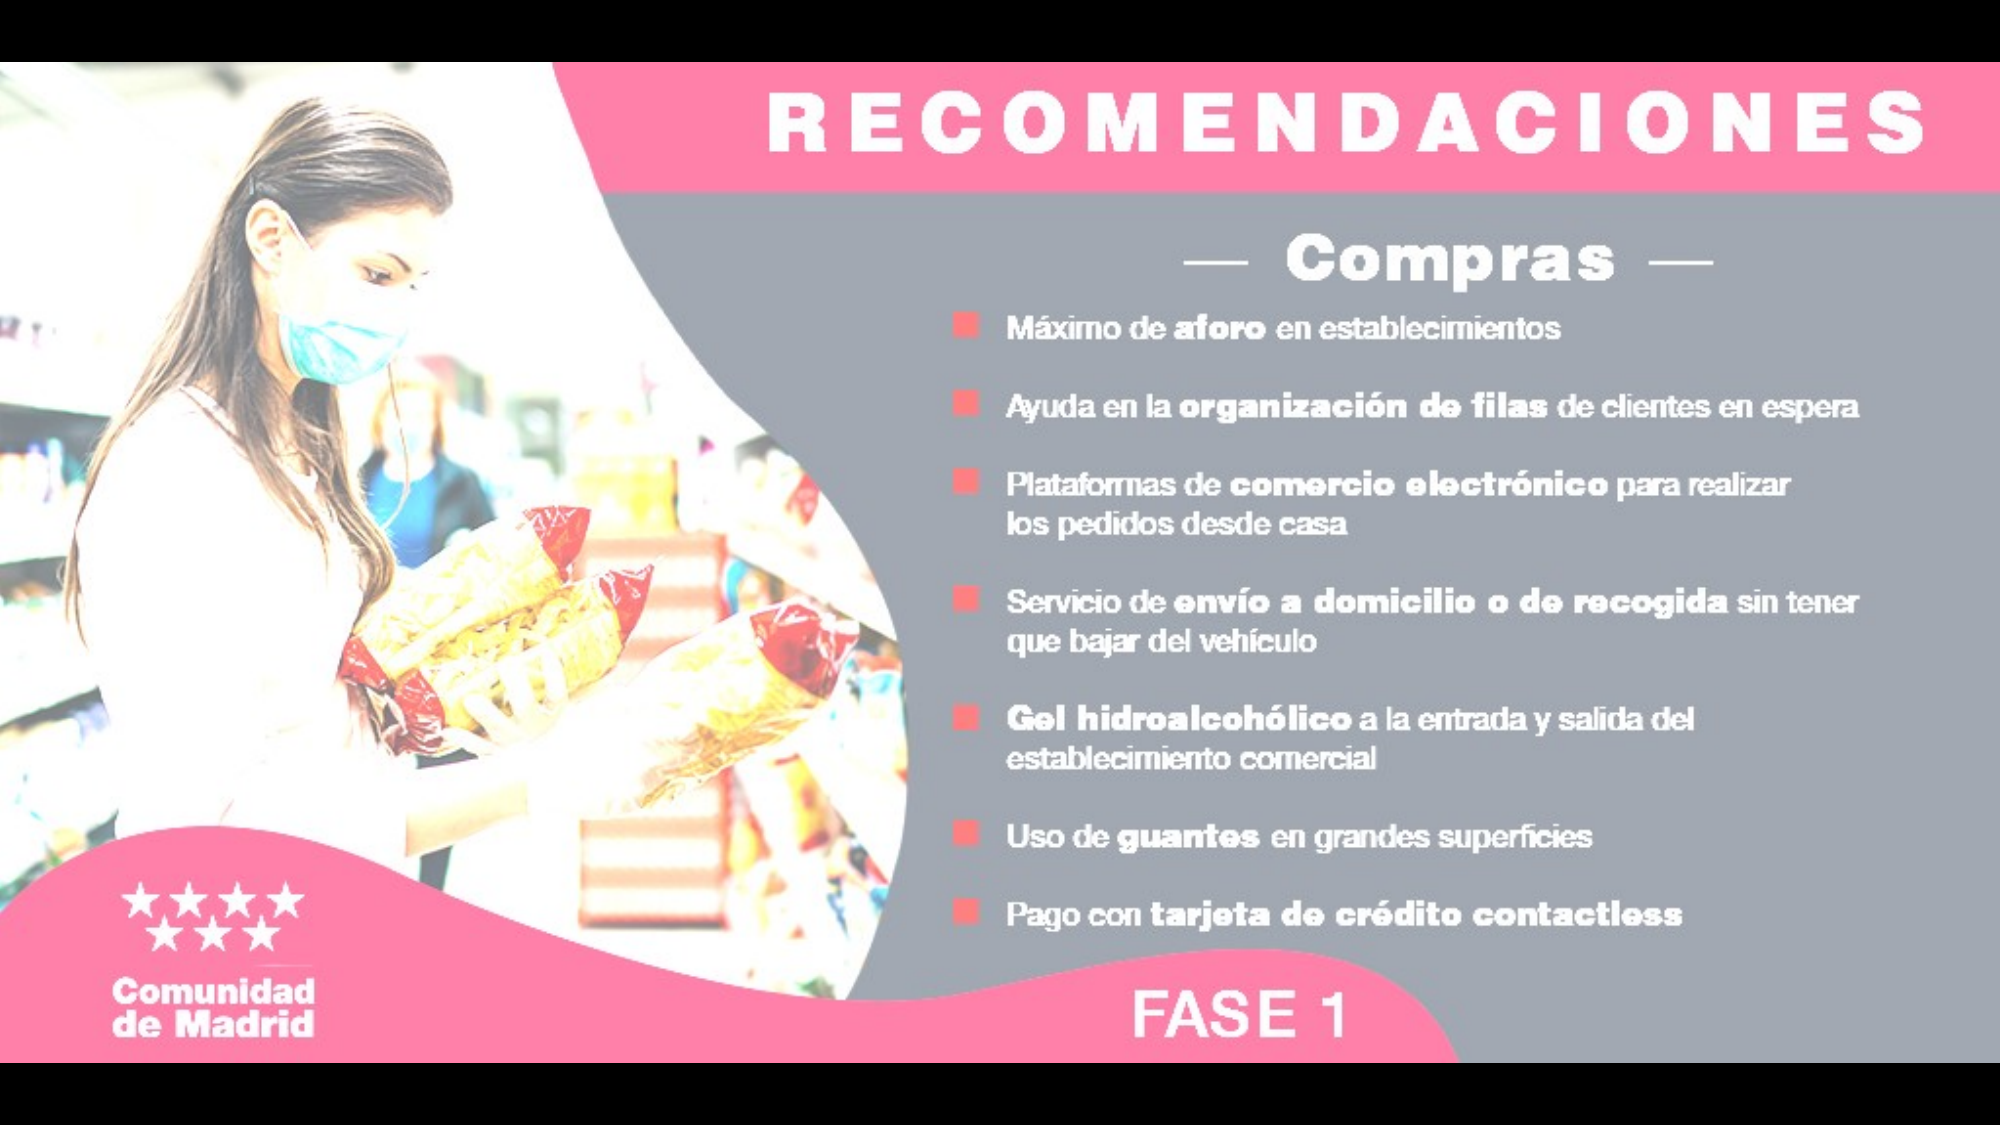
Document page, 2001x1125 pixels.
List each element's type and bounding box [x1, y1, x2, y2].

picture [0, 62, 2000, 1063]
